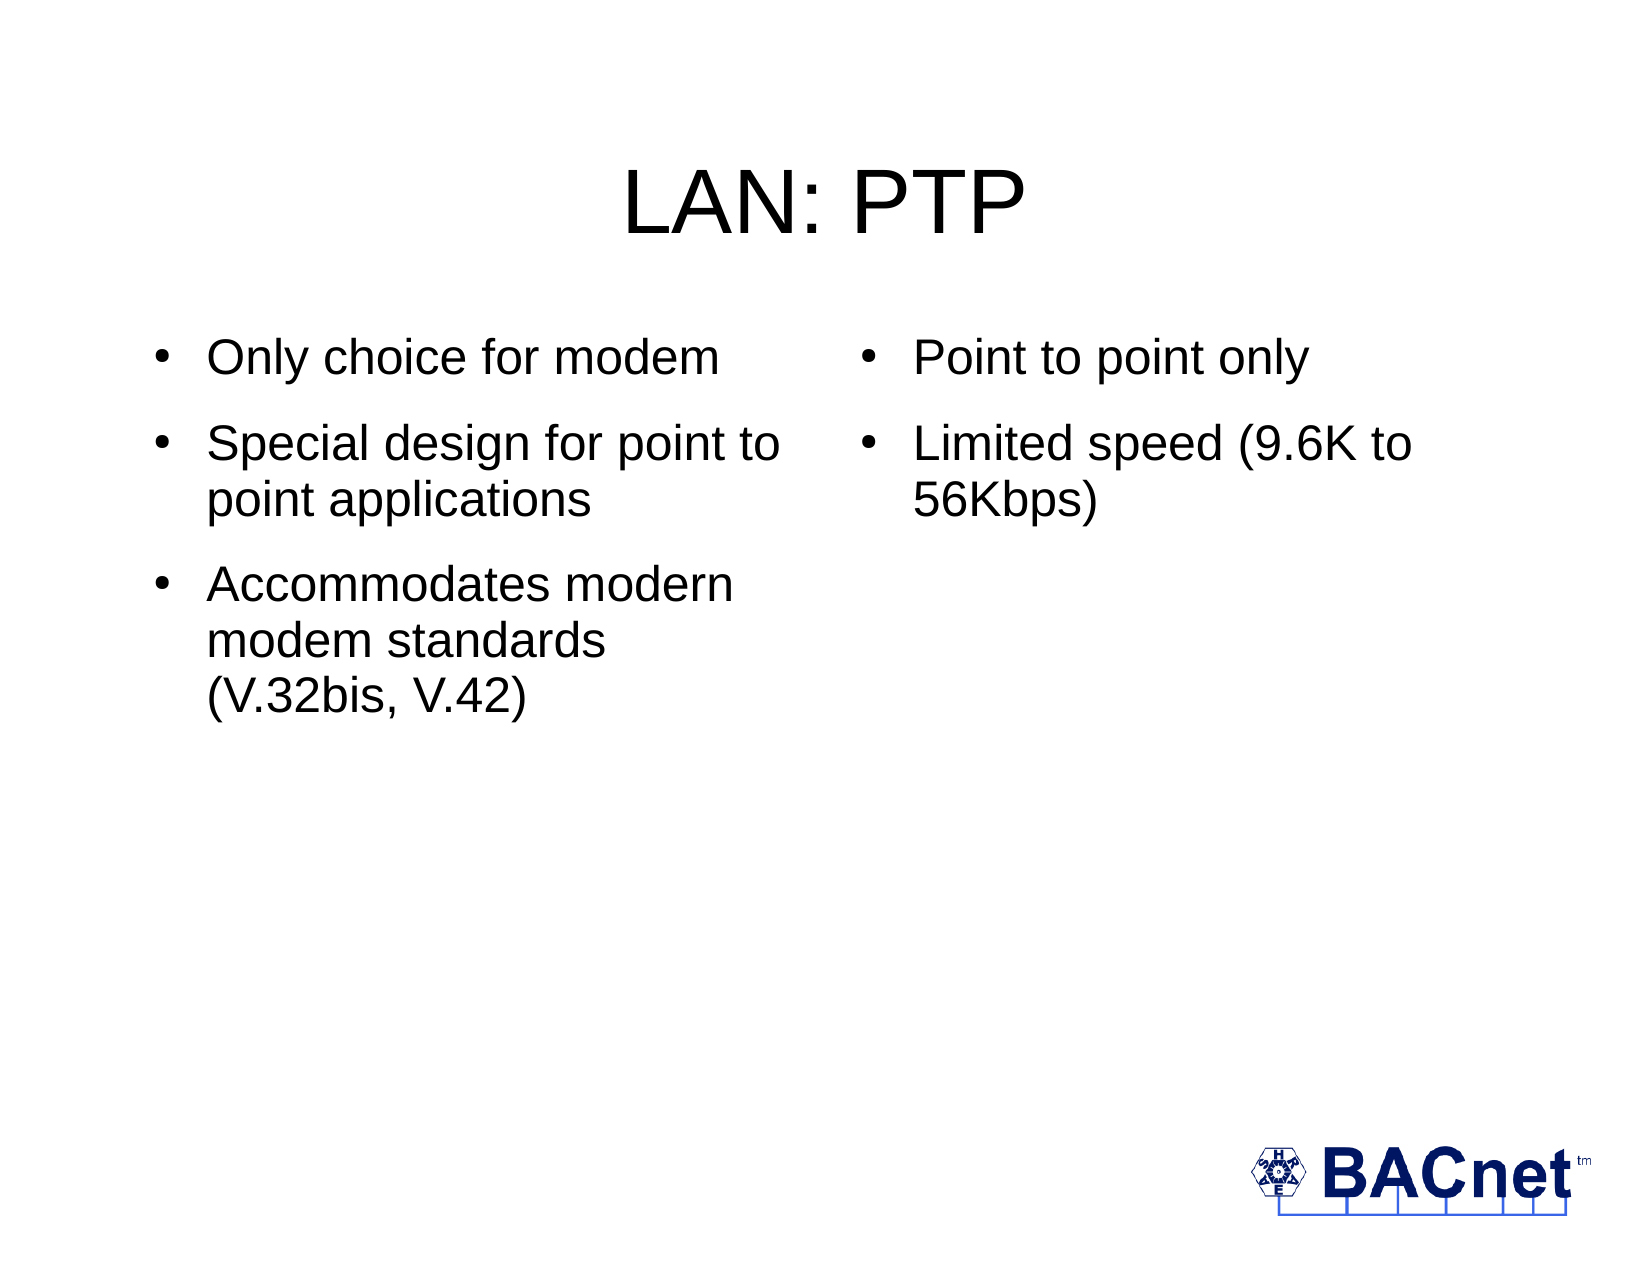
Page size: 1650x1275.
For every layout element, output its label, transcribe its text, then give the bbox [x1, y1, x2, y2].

list Only choice for modem Special design for point to point applications Accommodates modern modem standards (V.32bis, V.42) [135, 329, 809, 1079]
picture [1251, 1146, 1591, 1216]
list Point to point only Limited speed (9.6K to 56Kbps) [842, 329, 1515, 1079]
title LAN: PTP [135, 112, 1515, 291]
